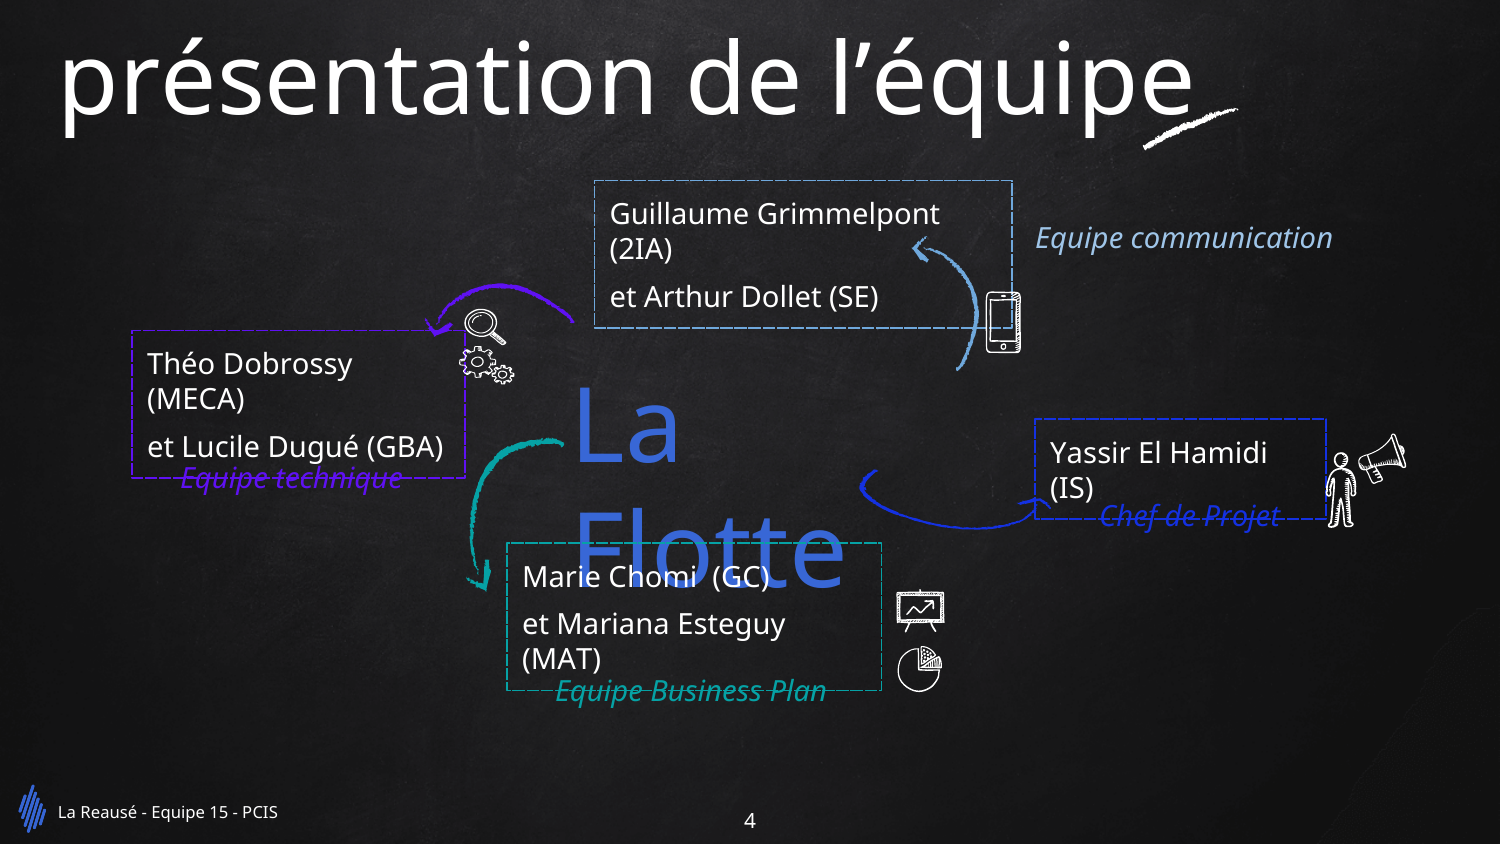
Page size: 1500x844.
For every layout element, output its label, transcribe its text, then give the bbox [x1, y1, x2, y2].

text_box Guillaume Grimmelpont (2IA) et Arthur Dollet (SE) [594, 180, 1012, 295]
text_box La Reausé - Equipe 15 - PCIS [42, 786, 300, 837]
text_box [459, 346, 515, 385]
text_box La Flotte [555, 343, 945, 501]
text_box Théo Dobrossy (MECA) et Lucile Dugué (GBA) [132, 330, 465, 445]
text_box ‹#› [705, 792, 796, 844]
picture [18, 782, 47, 834]
text_box [1358, 433, 1407, 484]
text_box [424, 317, 435, 330]
text_box [896, 589, 945, 633]
text_box [1325, 452, 1357, 528]
text_box [1036, 498, 1052, 509]
text_box [859, 469, 1038, 530]
text_box [1016, 497, 1034, 505]
text_box [985, 291, 1021, 354]
text_box [466, 559, 491, 592]
text_box [897, 646, 942, 693]
text_box Chef de Projet [1084, 481, 1297, 548]
text_box Equipe communication [1020, 204, 1353, 271]
text_box [469, 437, 565, 576]
text_box Equipe technique [165, 444, 432, 510]
text_box [438, 322, 454, 330]
text_box [1142, 107, 1239, 151]
text_box [436, 283, 575, 325]
title présentation de l’équipe [42, 0, 1241, 191]
text_box Marie Chomi (GC) et Mariana Esteguy (MAT) [507, 543, 882, 657]
text_box [955, 295, 980, 372]
text_box [464, 308, 507, 346]
text_box Equipe Business Plan [540, 656, 873, 723]
text_box Yassir El Hamidi (IS) [1035, 419, 1327, 485]
